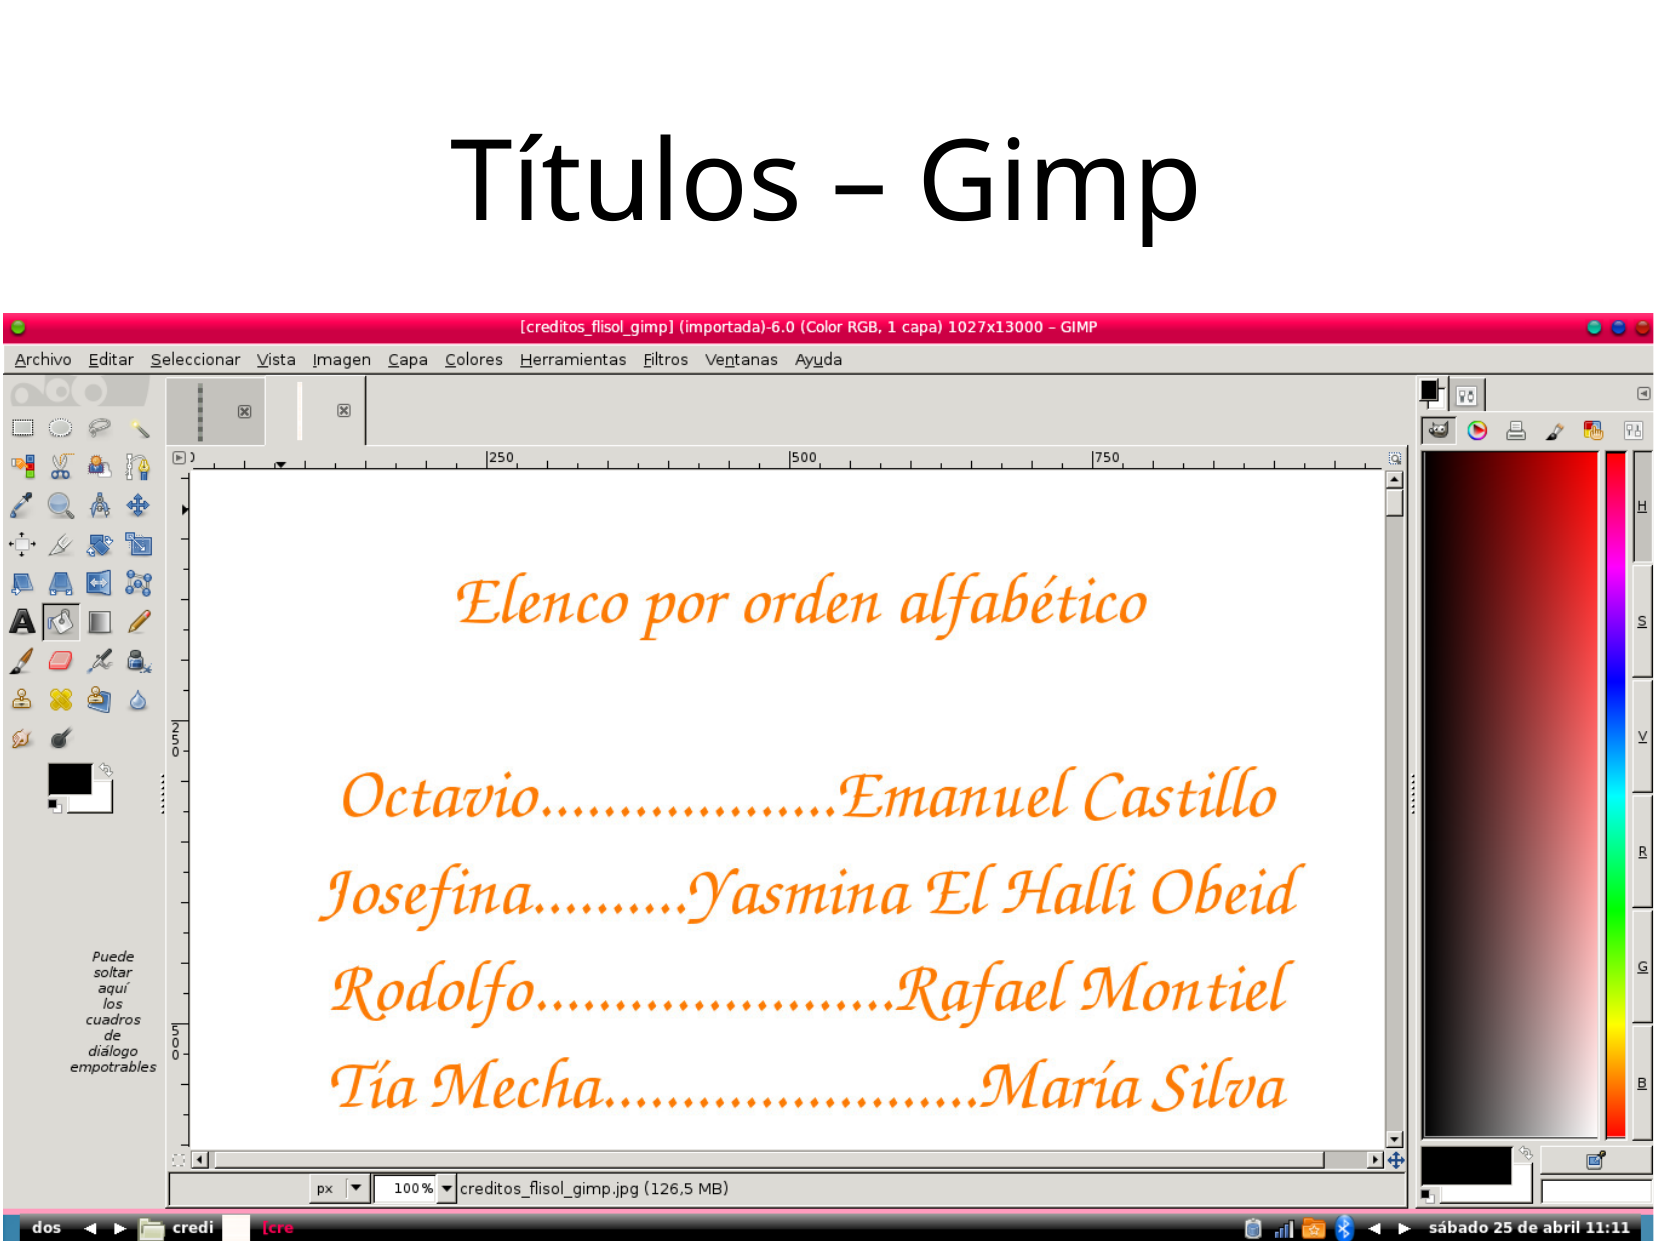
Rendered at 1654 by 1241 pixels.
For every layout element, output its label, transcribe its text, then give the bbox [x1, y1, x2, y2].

title Títulos – Gimp [82, 73, 1571, 281]
picture [3, 313, 1654, 1241]
